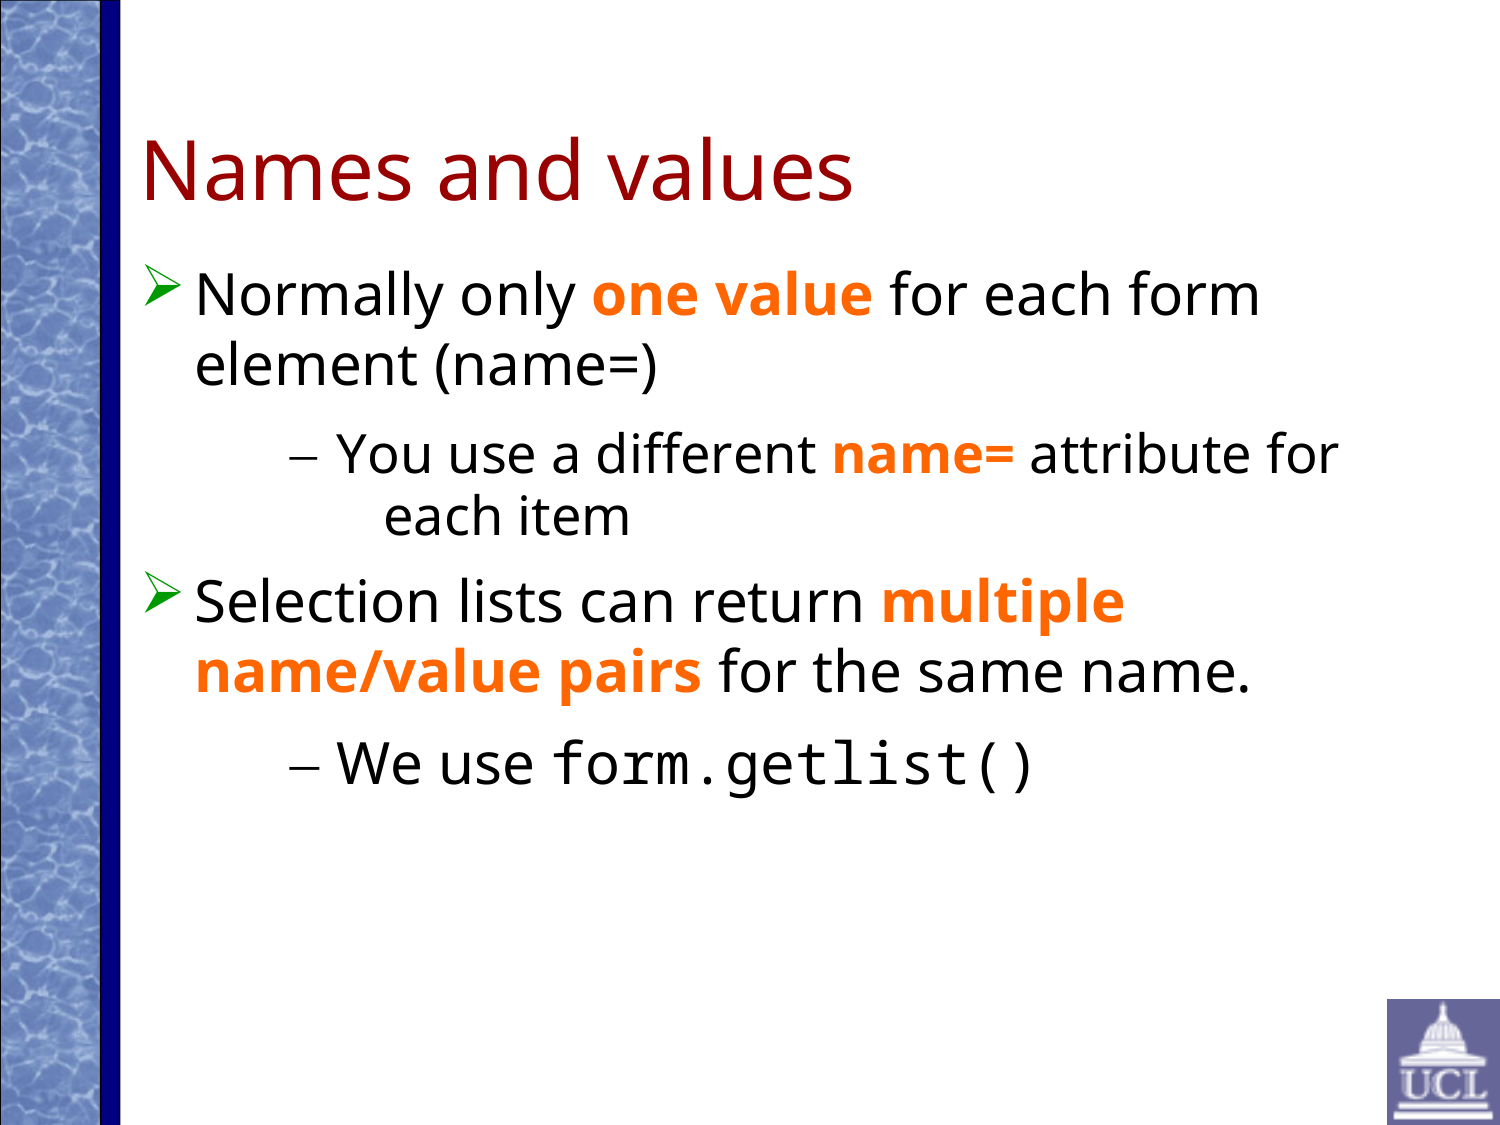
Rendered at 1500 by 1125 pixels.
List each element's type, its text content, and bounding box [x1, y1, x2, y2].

picture [1387, 999, 1500, 1125]
title Names and values [124, 37, 1413, 225]
list Normally only one value for each form element (name=) You use a different name= attribute for each item Selection lists can return multiple name/value pairs for the same name. We use form.getlist() [125, 249, 1417, 1088]
picture [1, 1, 99, 1125]
